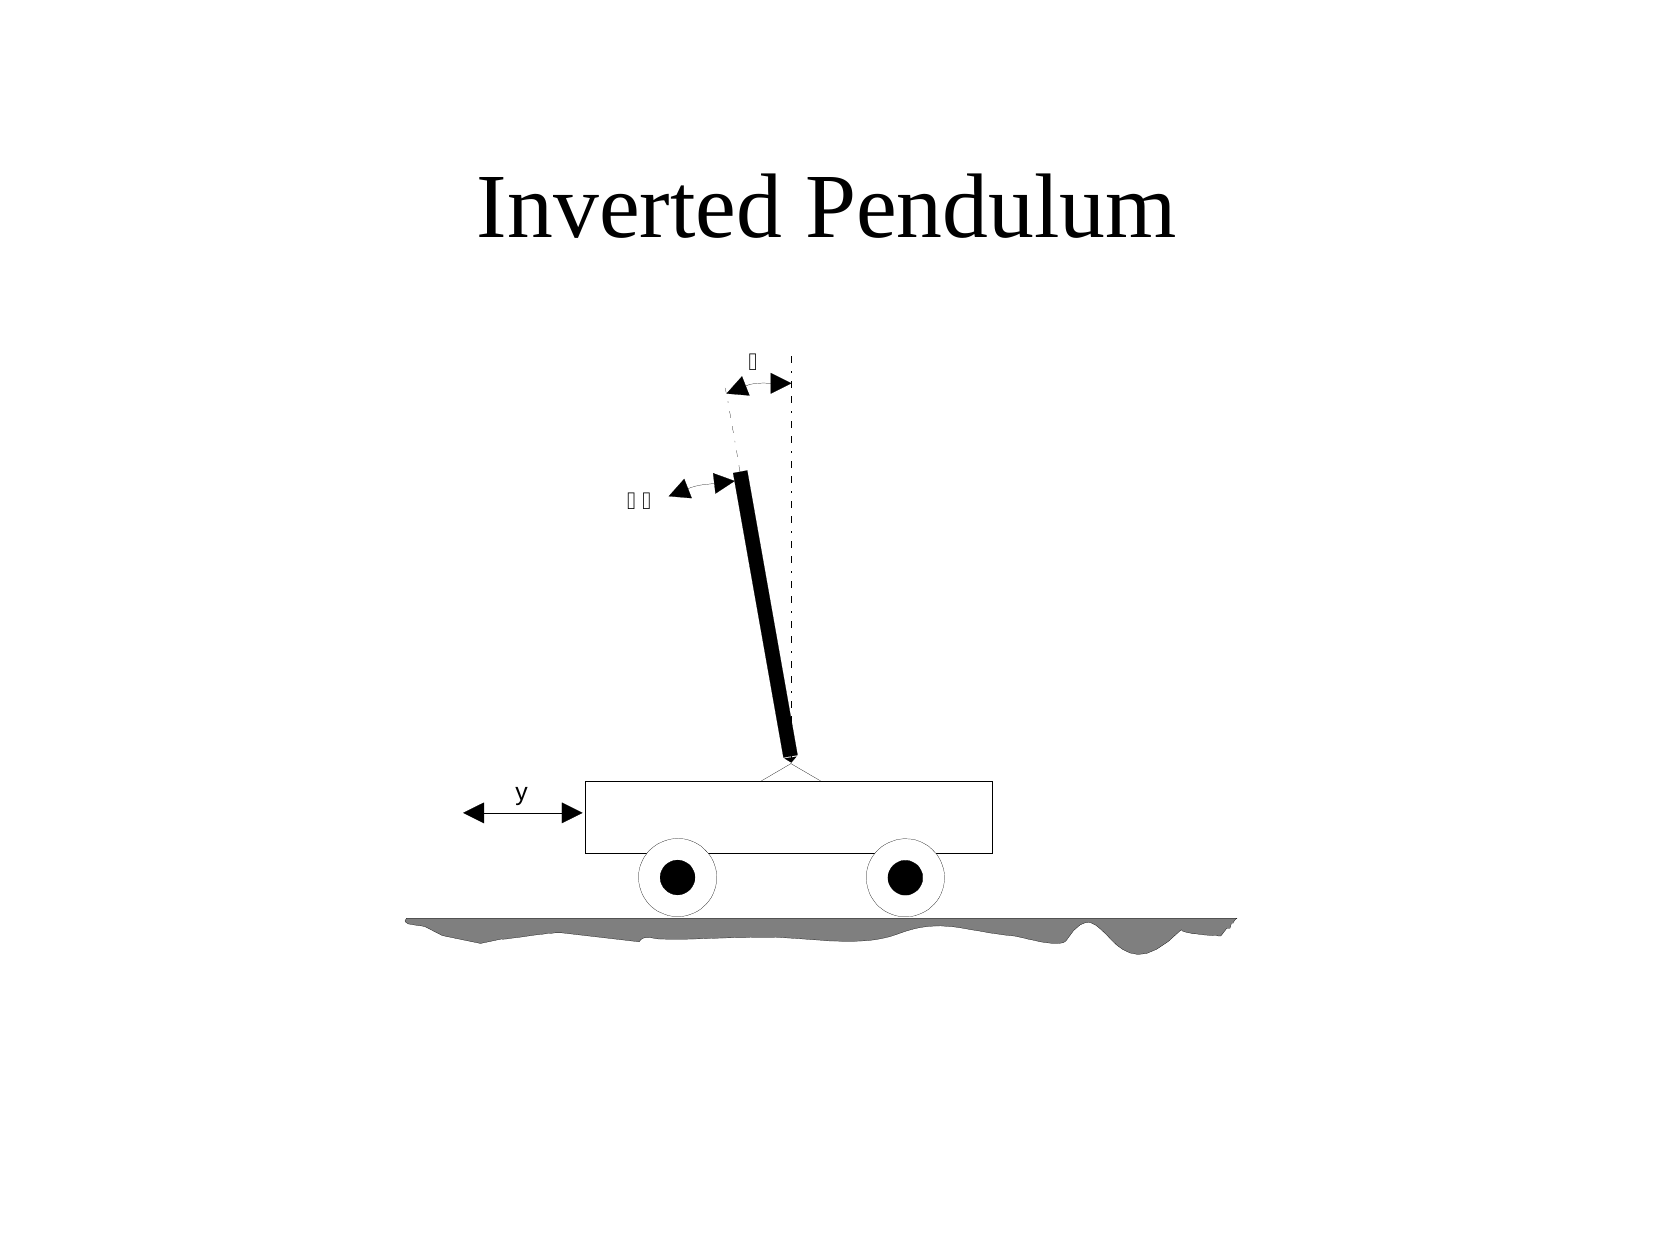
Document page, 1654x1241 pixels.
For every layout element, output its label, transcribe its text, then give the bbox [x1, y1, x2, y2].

title Inverted Pendulum [121, 102, 1534, 311]
picture [398, 349, 1238, 1006]
